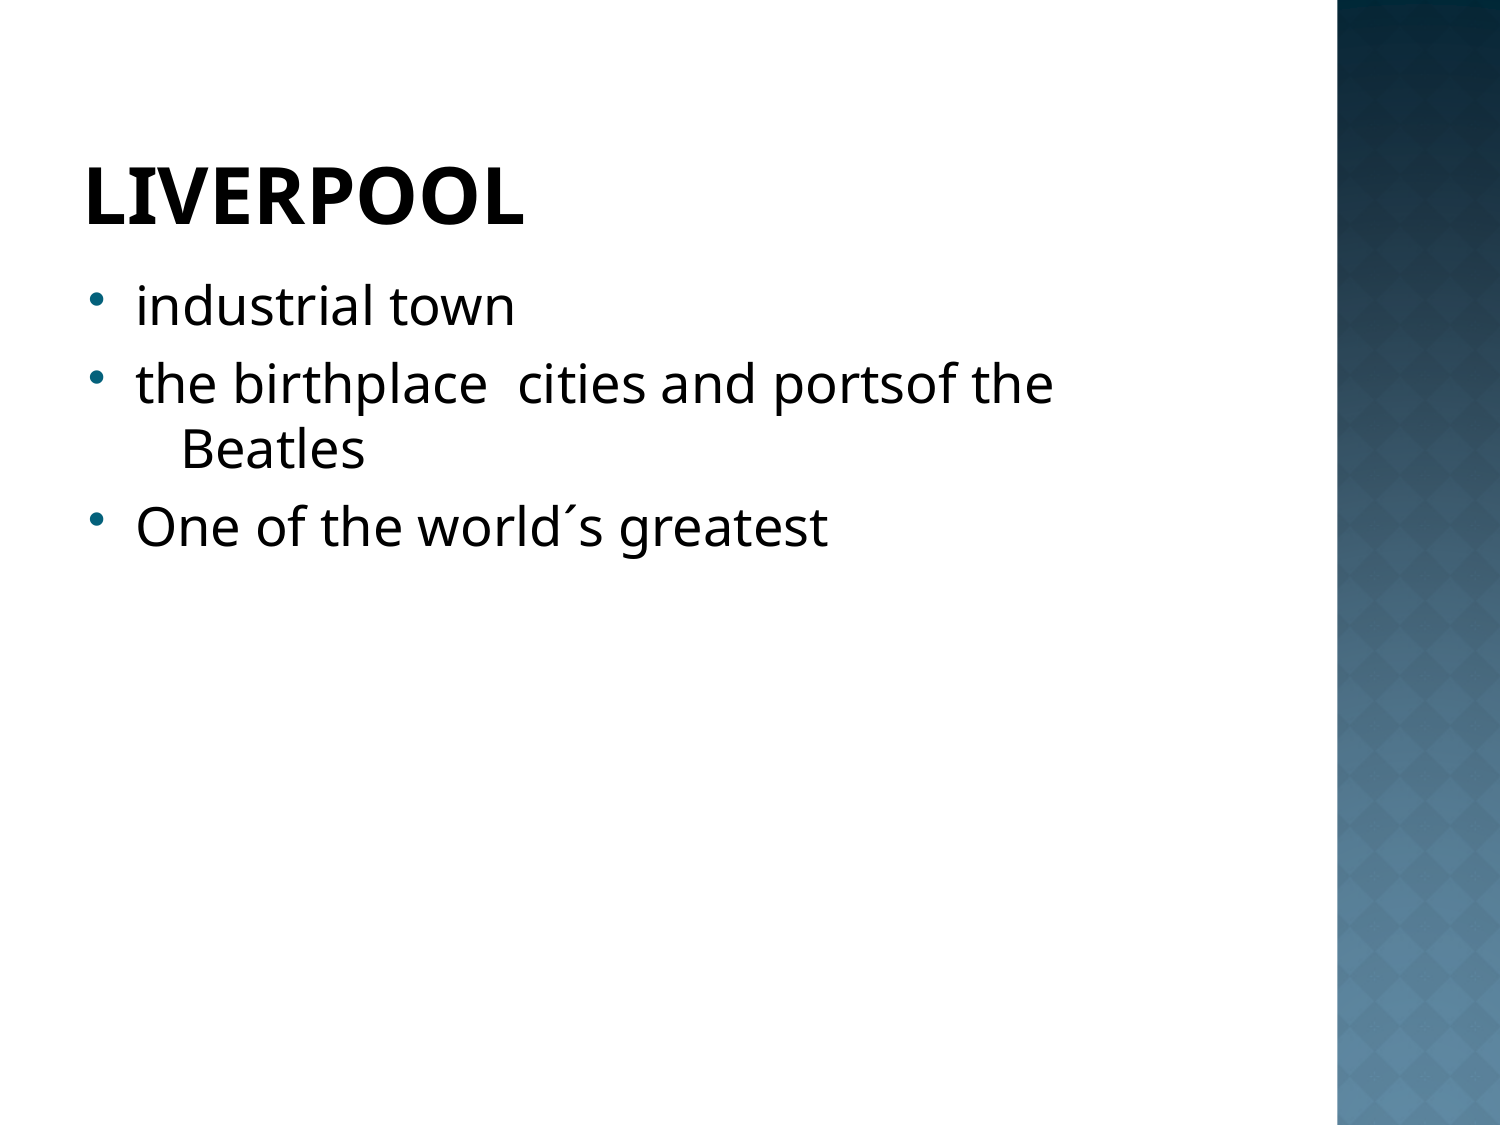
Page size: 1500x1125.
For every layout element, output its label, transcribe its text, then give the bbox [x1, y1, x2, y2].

list industrial town the birthplace cities and portsof the Beatles One of the world´s greatest [75, 264, 1263, 1060]
title Liverpool [75, 52, 1263, 240]
